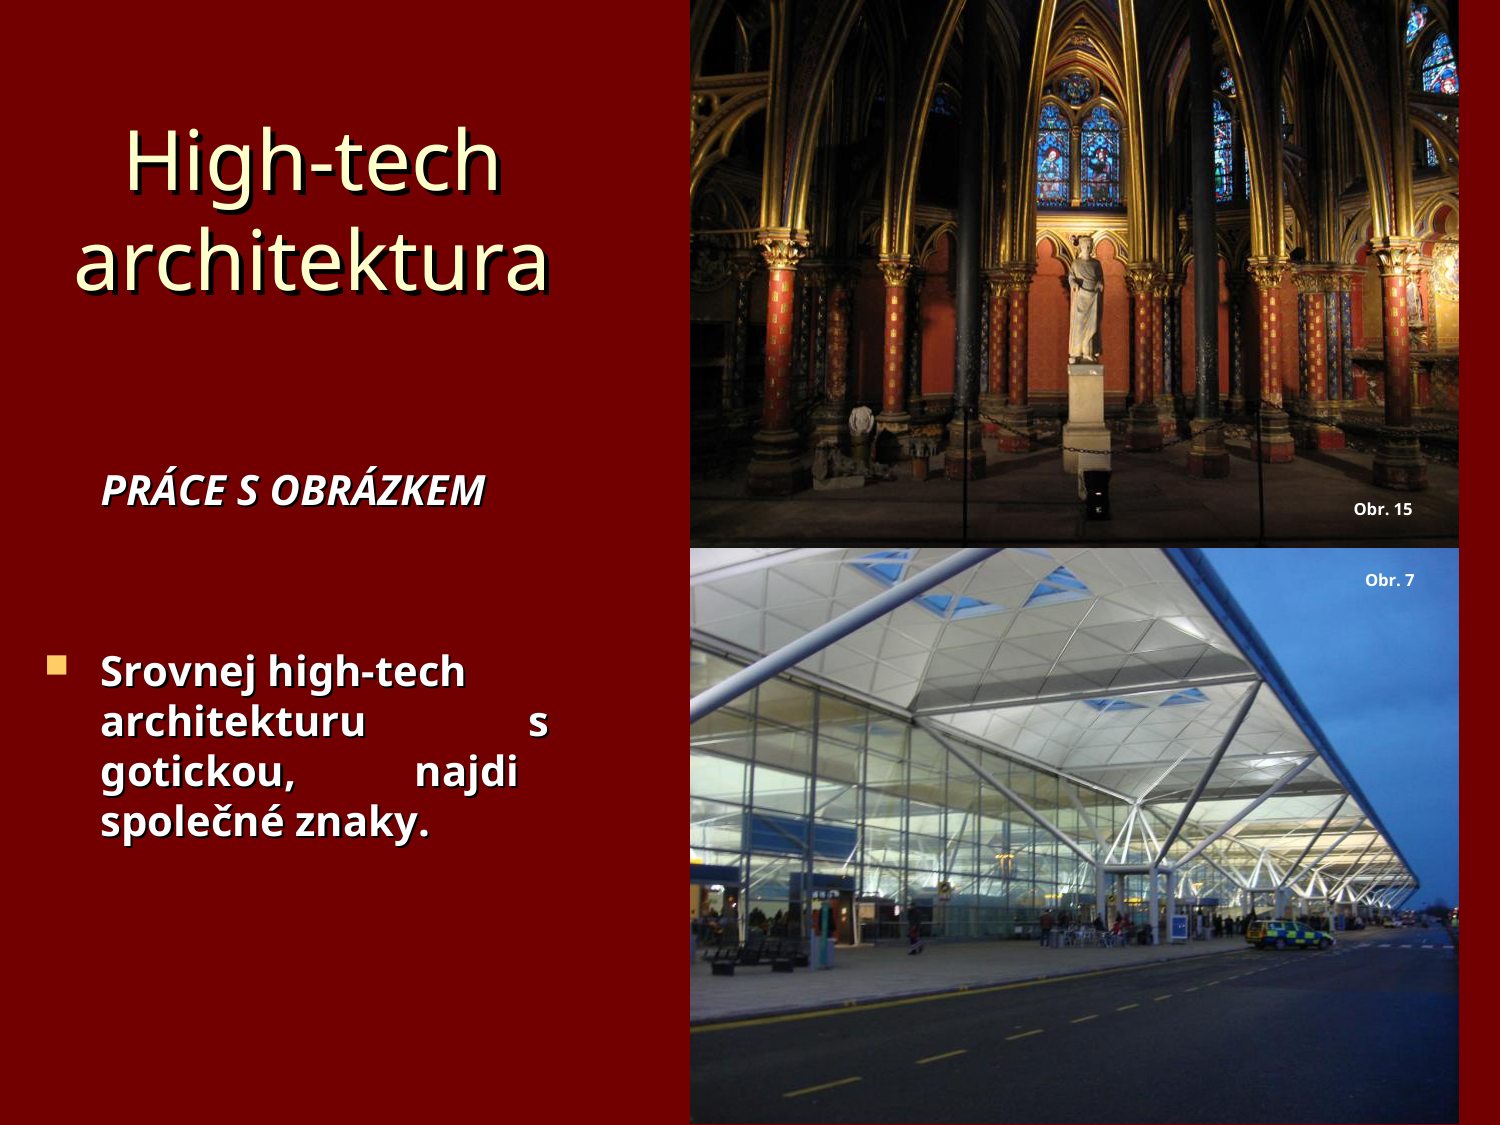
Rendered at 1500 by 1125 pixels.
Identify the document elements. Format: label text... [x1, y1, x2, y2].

text_box Obr. 7 [1350, 561, 1430, 598]
list PRÁCE S OBRÁZKEM Srovnej high-tech architekturu s gotickou, najdi společné znaky. [29, 456, 573, 1012]
text_box [690, 0, 1459, 1124]
title High-tech architektura [41, 99, 585, 315]
text_box Obr. 15 [1338, 491, 1428, 527]
